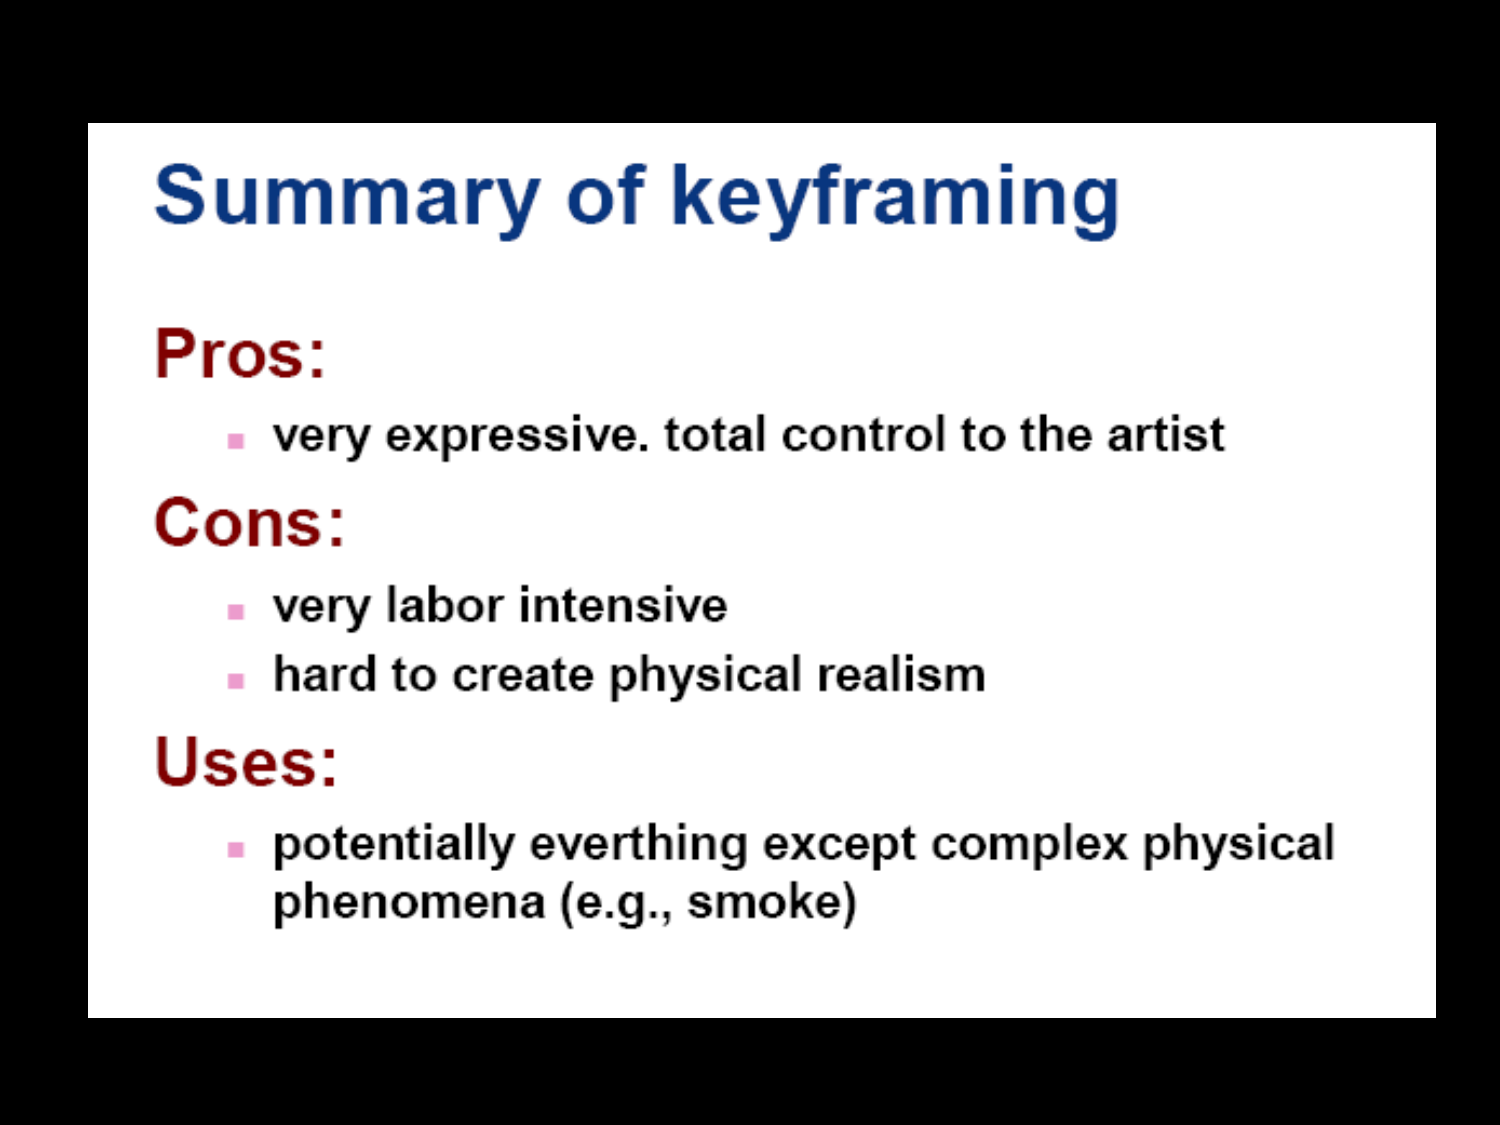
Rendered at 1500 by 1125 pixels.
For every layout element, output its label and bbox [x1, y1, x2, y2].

picture [88, 123, 1436, 1018]
